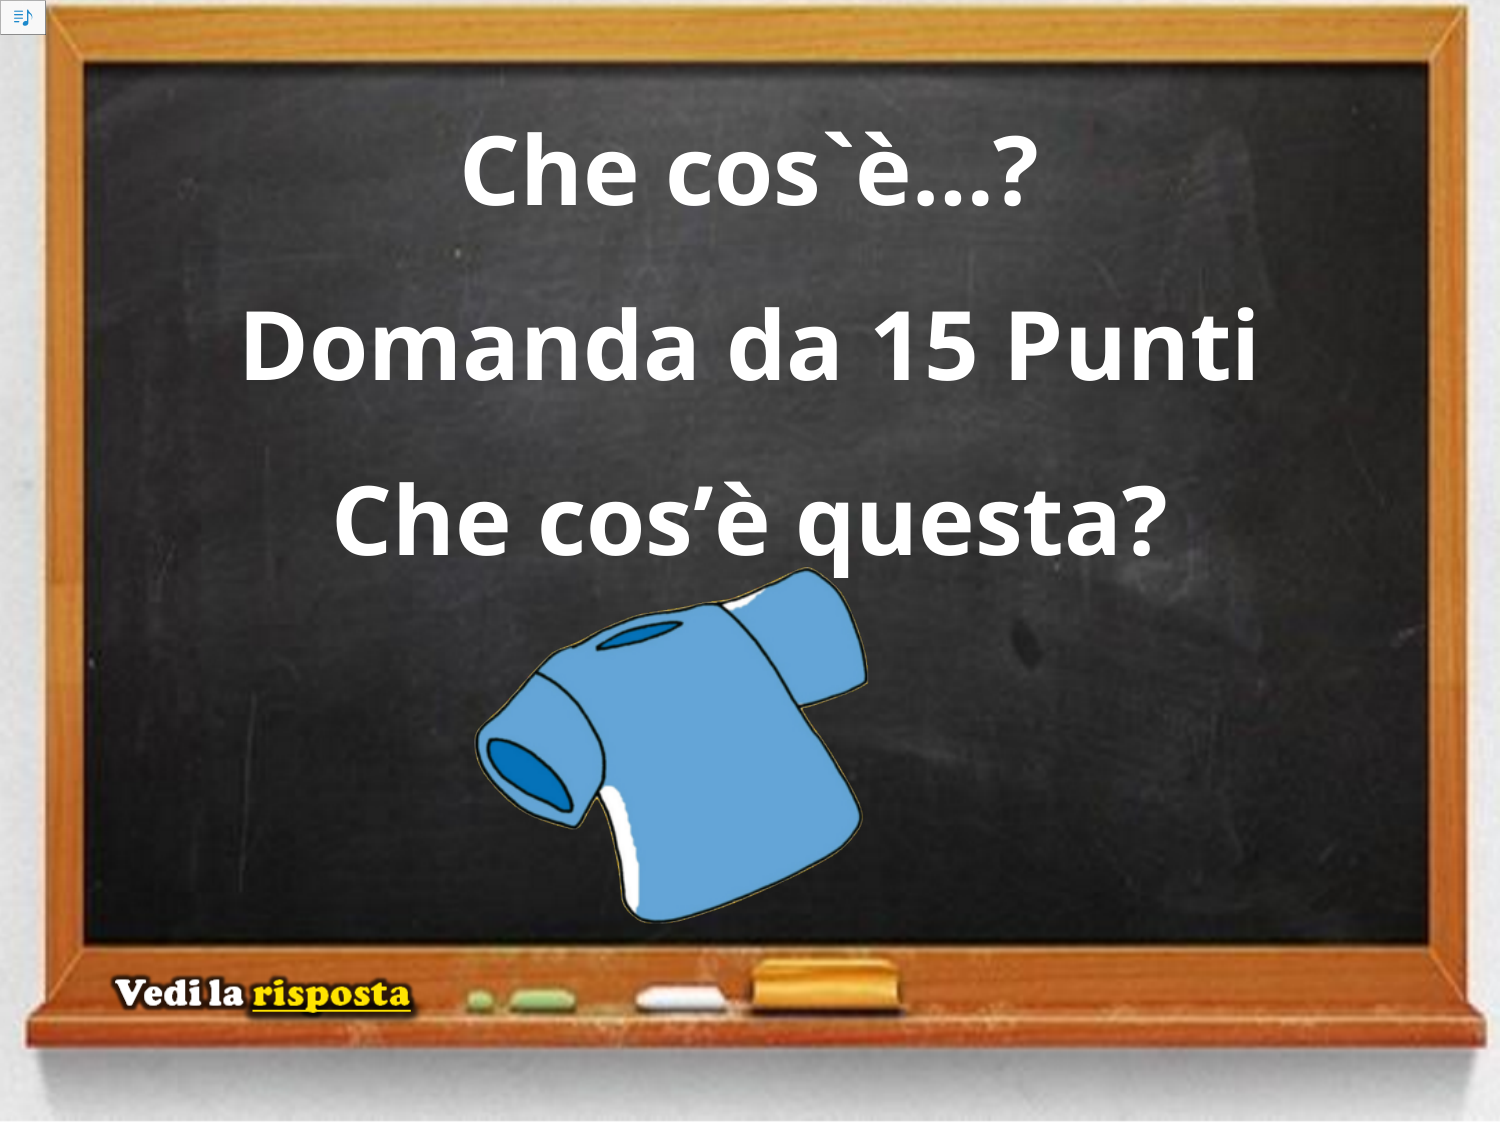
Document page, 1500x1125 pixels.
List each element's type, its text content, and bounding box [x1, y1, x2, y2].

text_box Che cos`è…? Domanda da 15 Punti Che cos’è questa? [87, 102, 1413, 933]
text_box [0, 0, 47, 36]
picture [0, 0, 1500, 1125]
